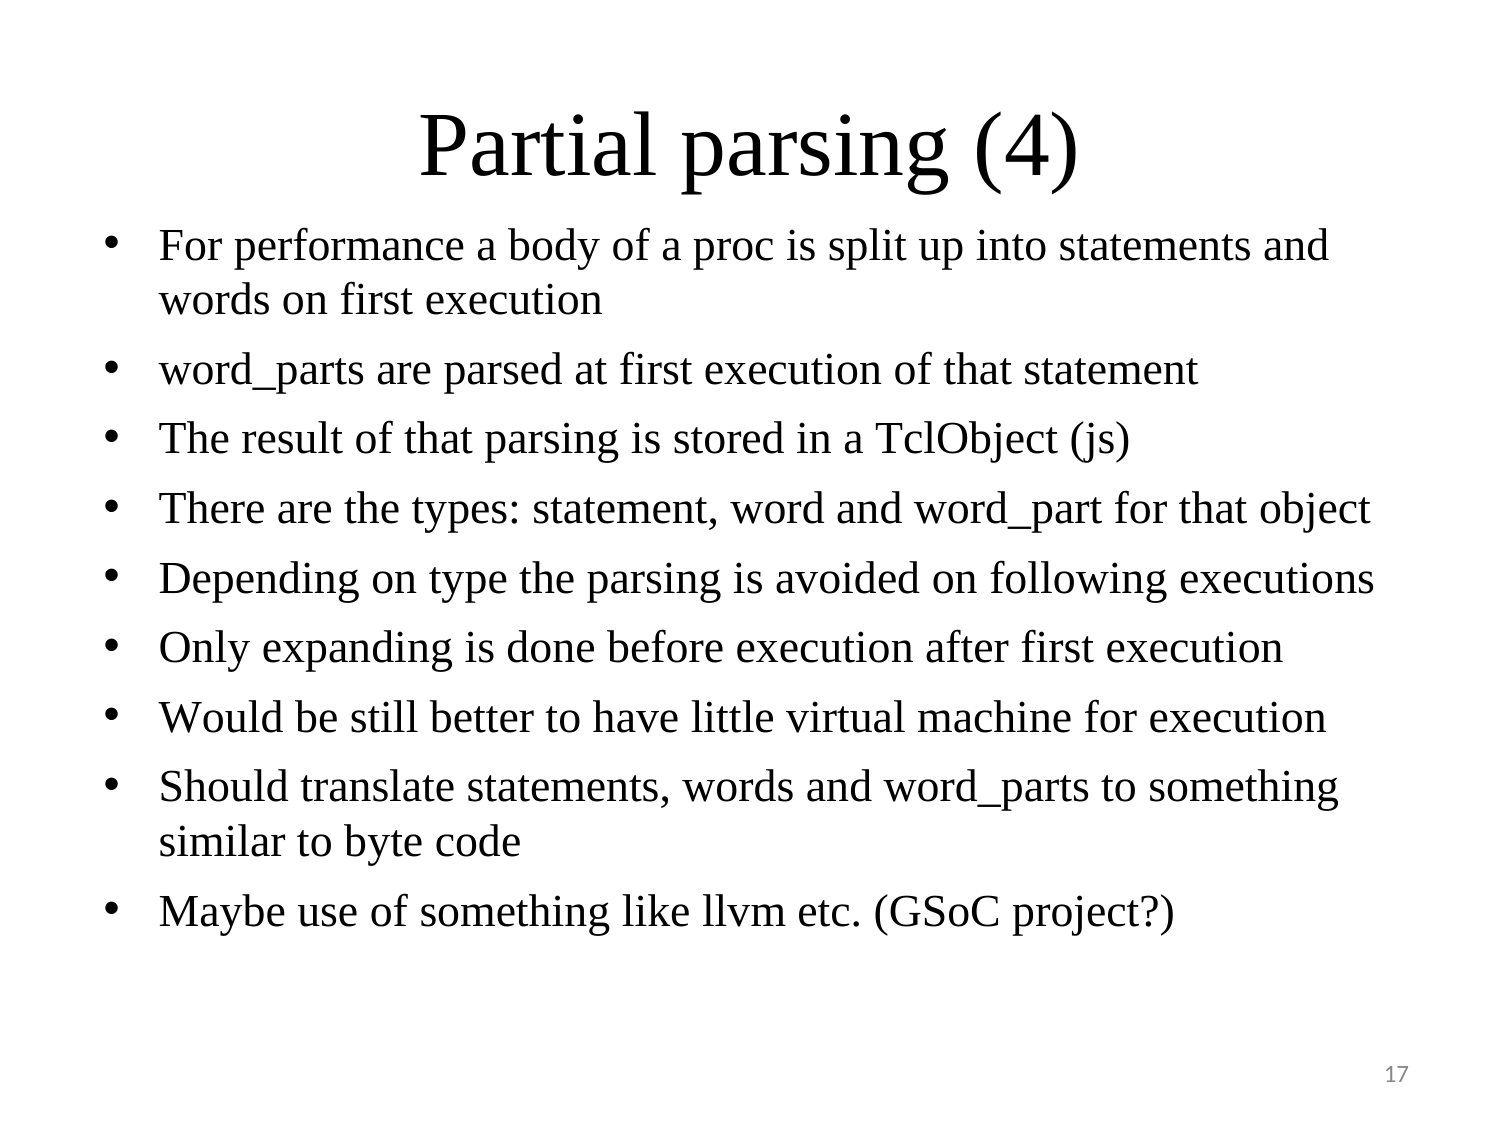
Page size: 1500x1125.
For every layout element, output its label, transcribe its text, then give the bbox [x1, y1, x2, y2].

text_box Partial parsing (4)‏ [75, 45, 1426, 233]
text_box For performance a body of a proc is split up into statements and words on first execution word_parts are parsed at first execution of that statement The result of that parsing is stored in a TclObject (js) There are the types: statement, word and word_part for that object Depending on type the parsing is avoided on following executions Only expanding is done before execution after first execution Would be still better to have little virtual machine for execution Should translate statements, words and word_parts to something similar to byte code Maybe use of something like llvm etc. (GSoC project?) [88, 206, 1439, 975]
